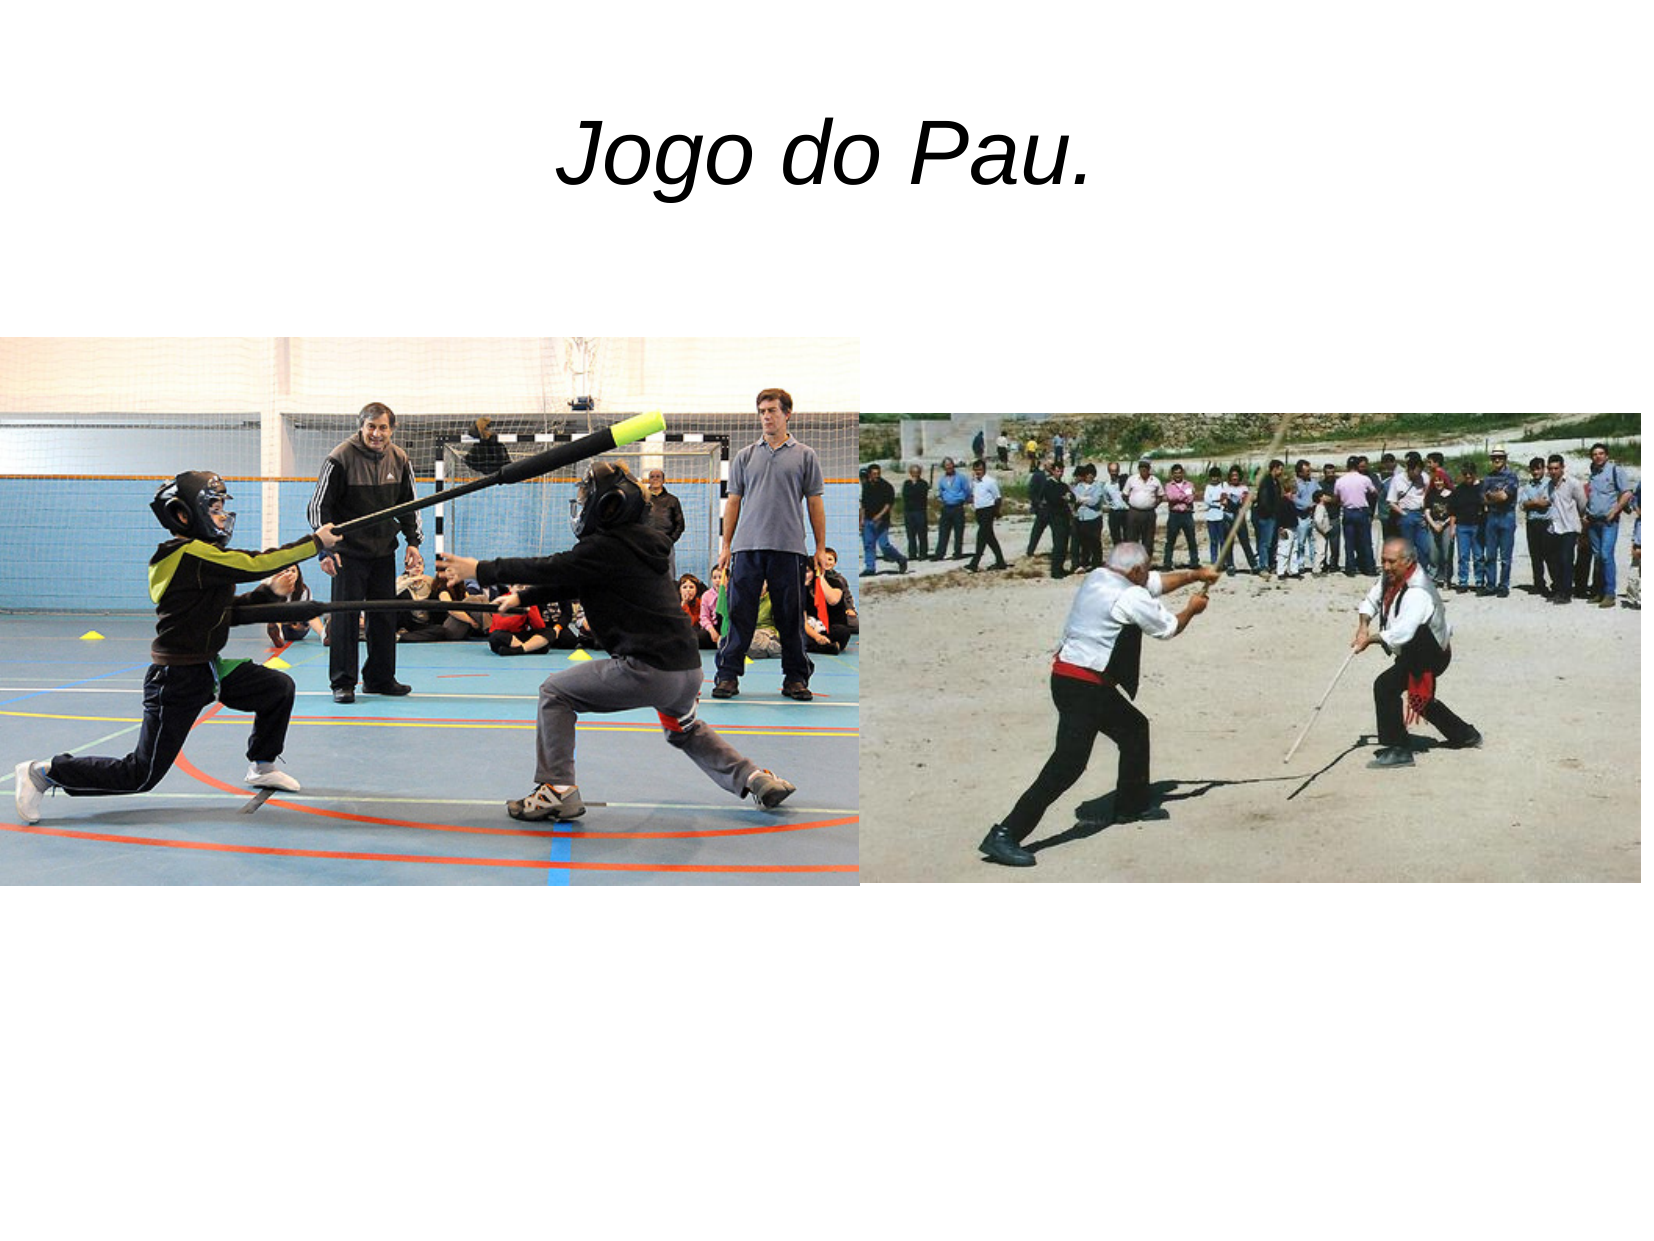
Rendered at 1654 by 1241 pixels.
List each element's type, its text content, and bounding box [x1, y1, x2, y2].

picture [0, 337, 1641, 886]
title Jogo do Pau. [82, 49, 1571, 257]
